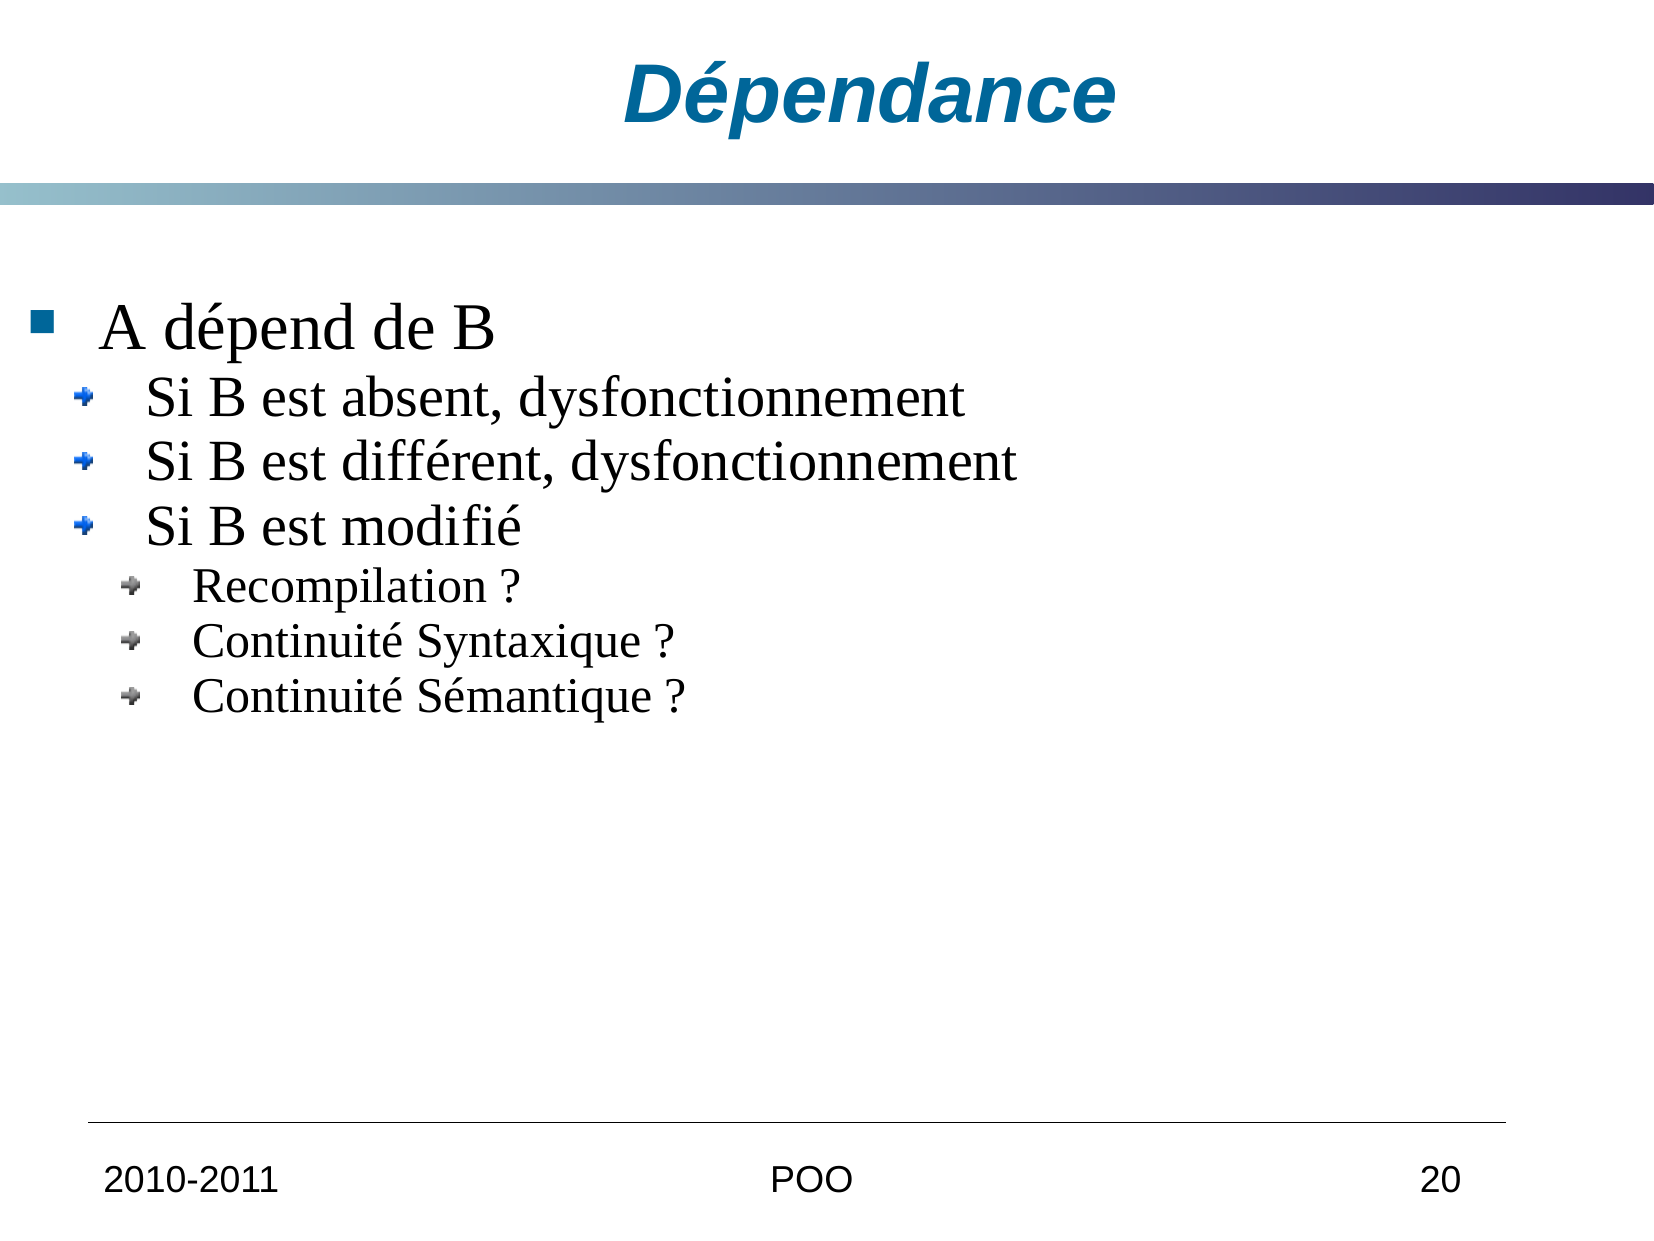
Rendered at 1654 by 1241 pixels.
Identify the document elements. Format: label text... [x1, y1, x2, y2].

title Dépendance [236, 9, 1506, 178]
list A dépend de B Si B est absent, dysfonctionnement Si B est différent, dysfonctionnement Si B est modifié Recompilation ? Continuité Syntaxique ? Continuité Sémantique ? [15, 290, 1639, 1208]
